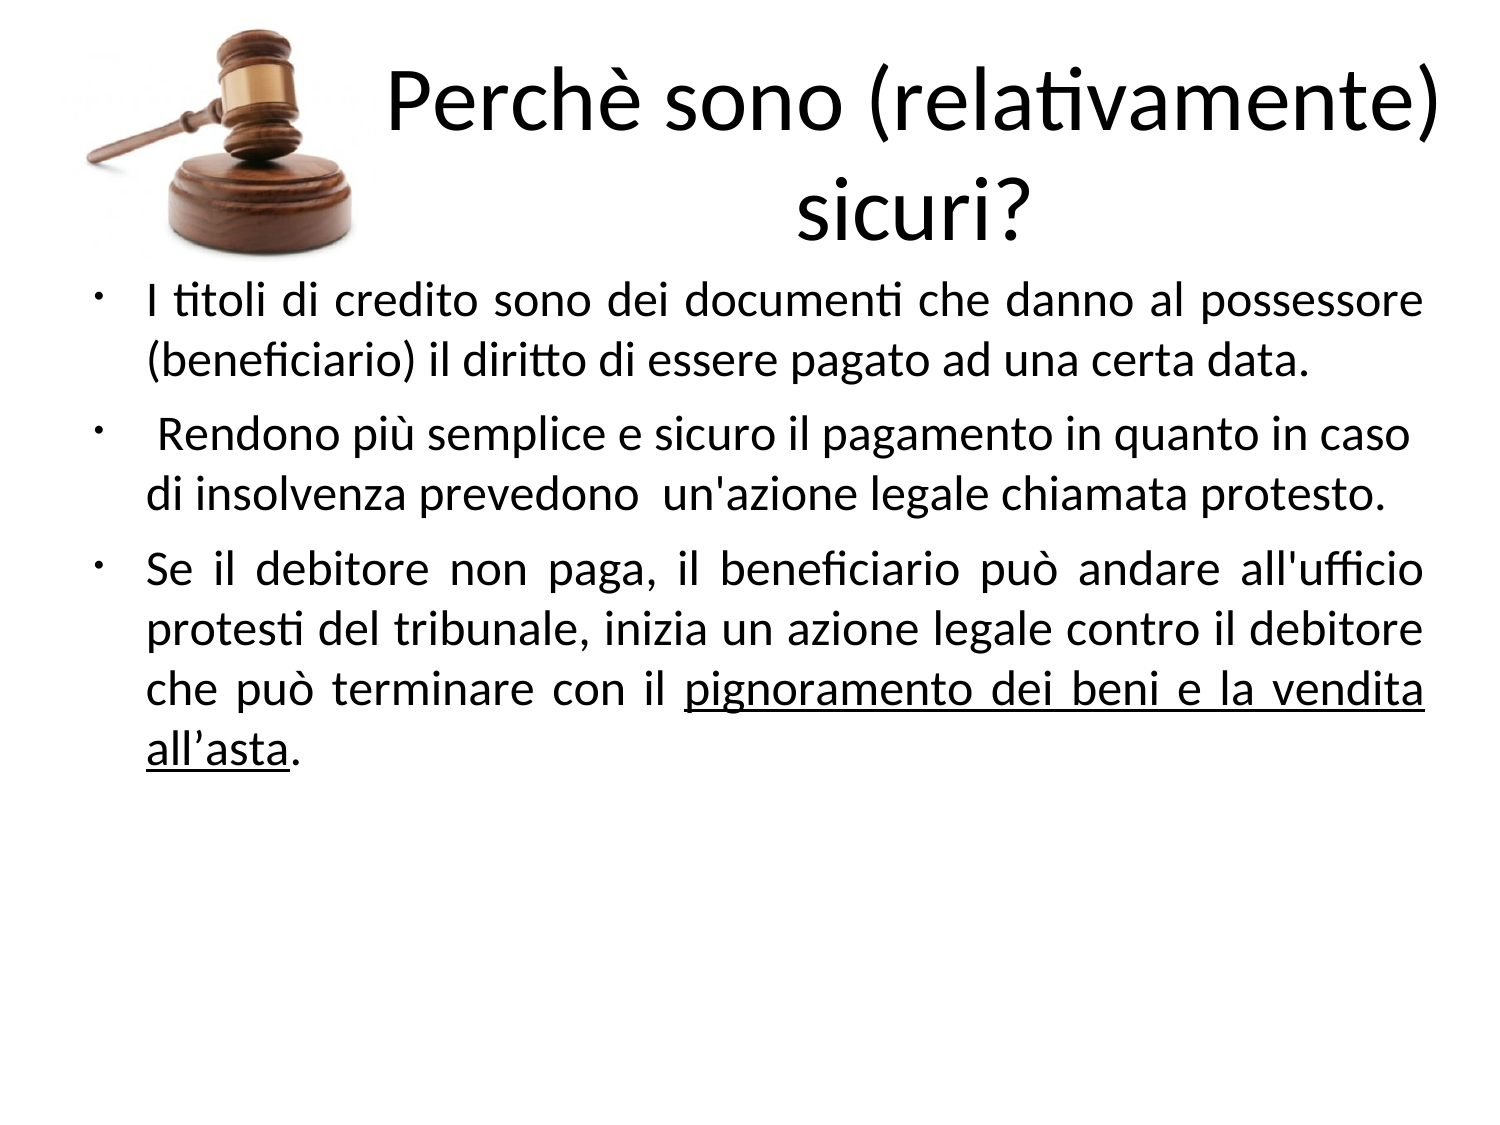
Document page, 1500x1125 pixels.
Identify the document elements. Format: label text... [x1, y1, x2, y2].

title Perchè sono (relativamente) sicuri? [383, 37, 1447, 256]
list I titoli di credito sono dei documenti che danno al possessore (beneficiario) il diritto di essere pagato ad una certa data. Rendono più semplice e sicuro il pagamento in quanto in caso di insolvenza prevedono un'azione legale chiamata protesto. Se il debitore non paga, il beneficiario può andare all'ufficio protesti del tribunale, inizia un azione legale contro il debitore che può terminare con il pignoramento dei beni e la vendita all’asta. [75, 263, 1425, 1010]
picture [53, 26, 376, 262]
